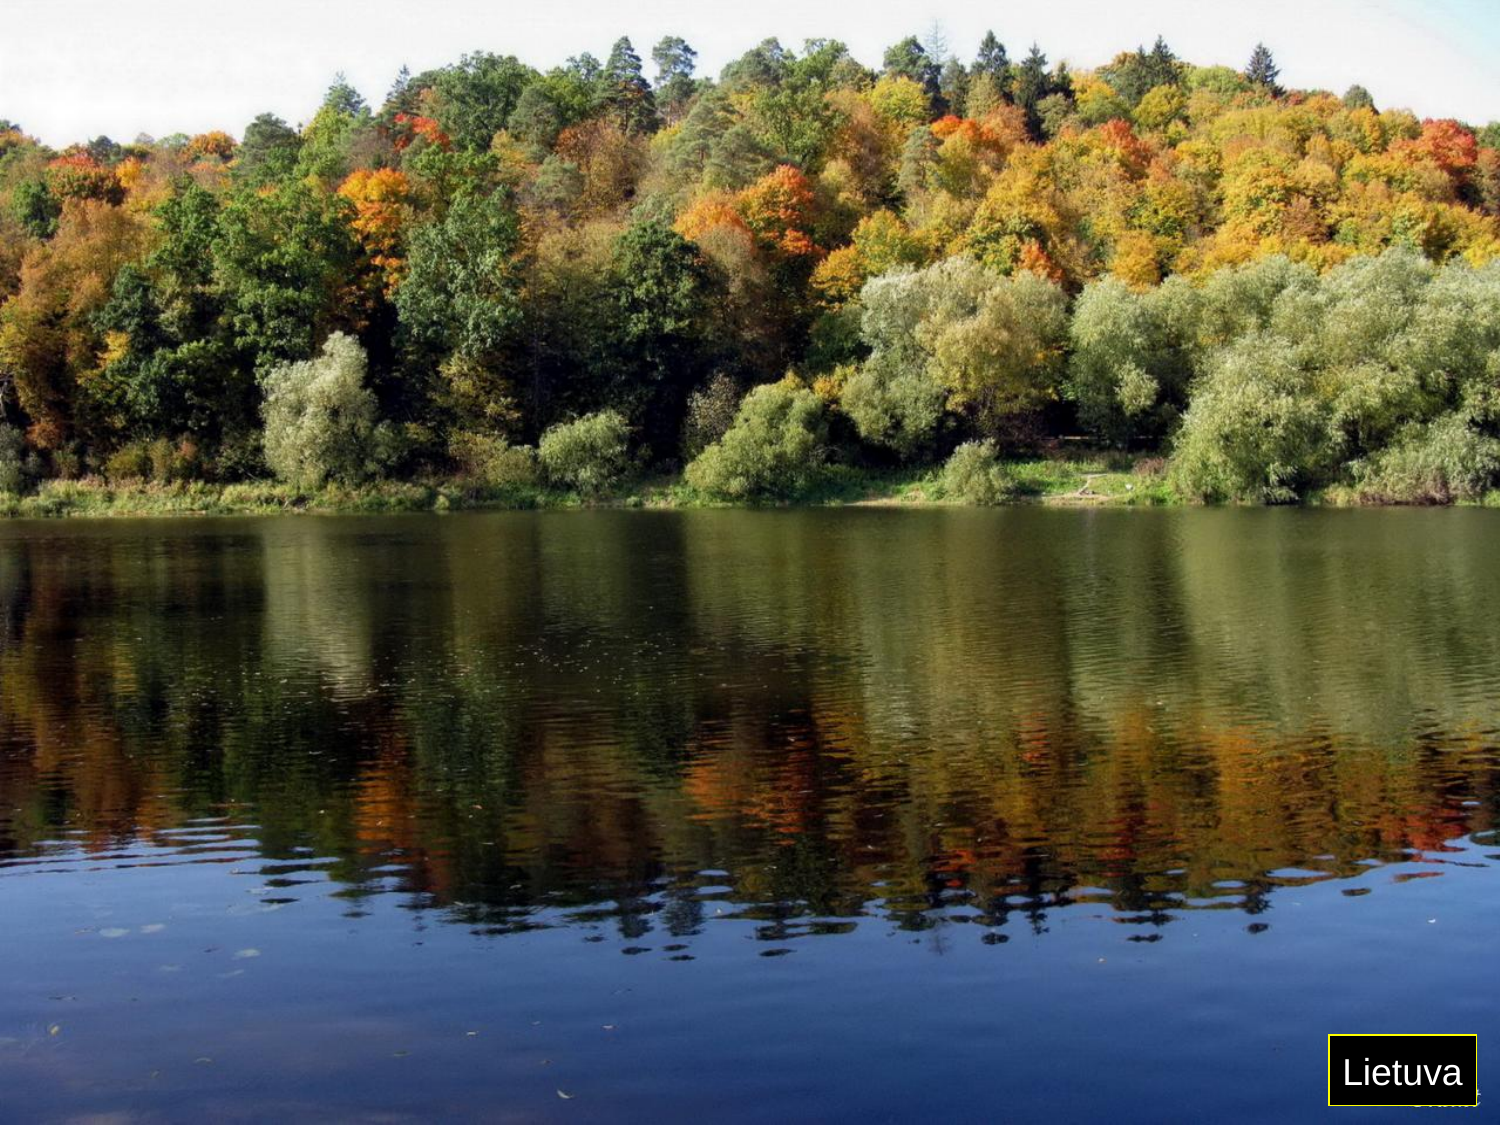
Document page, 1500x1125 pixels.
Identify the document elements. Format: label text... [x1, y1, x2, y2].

text_box Lietuva [1329, 1035, 1476, 1106]
picture [0, 0, 1500, 1125]
